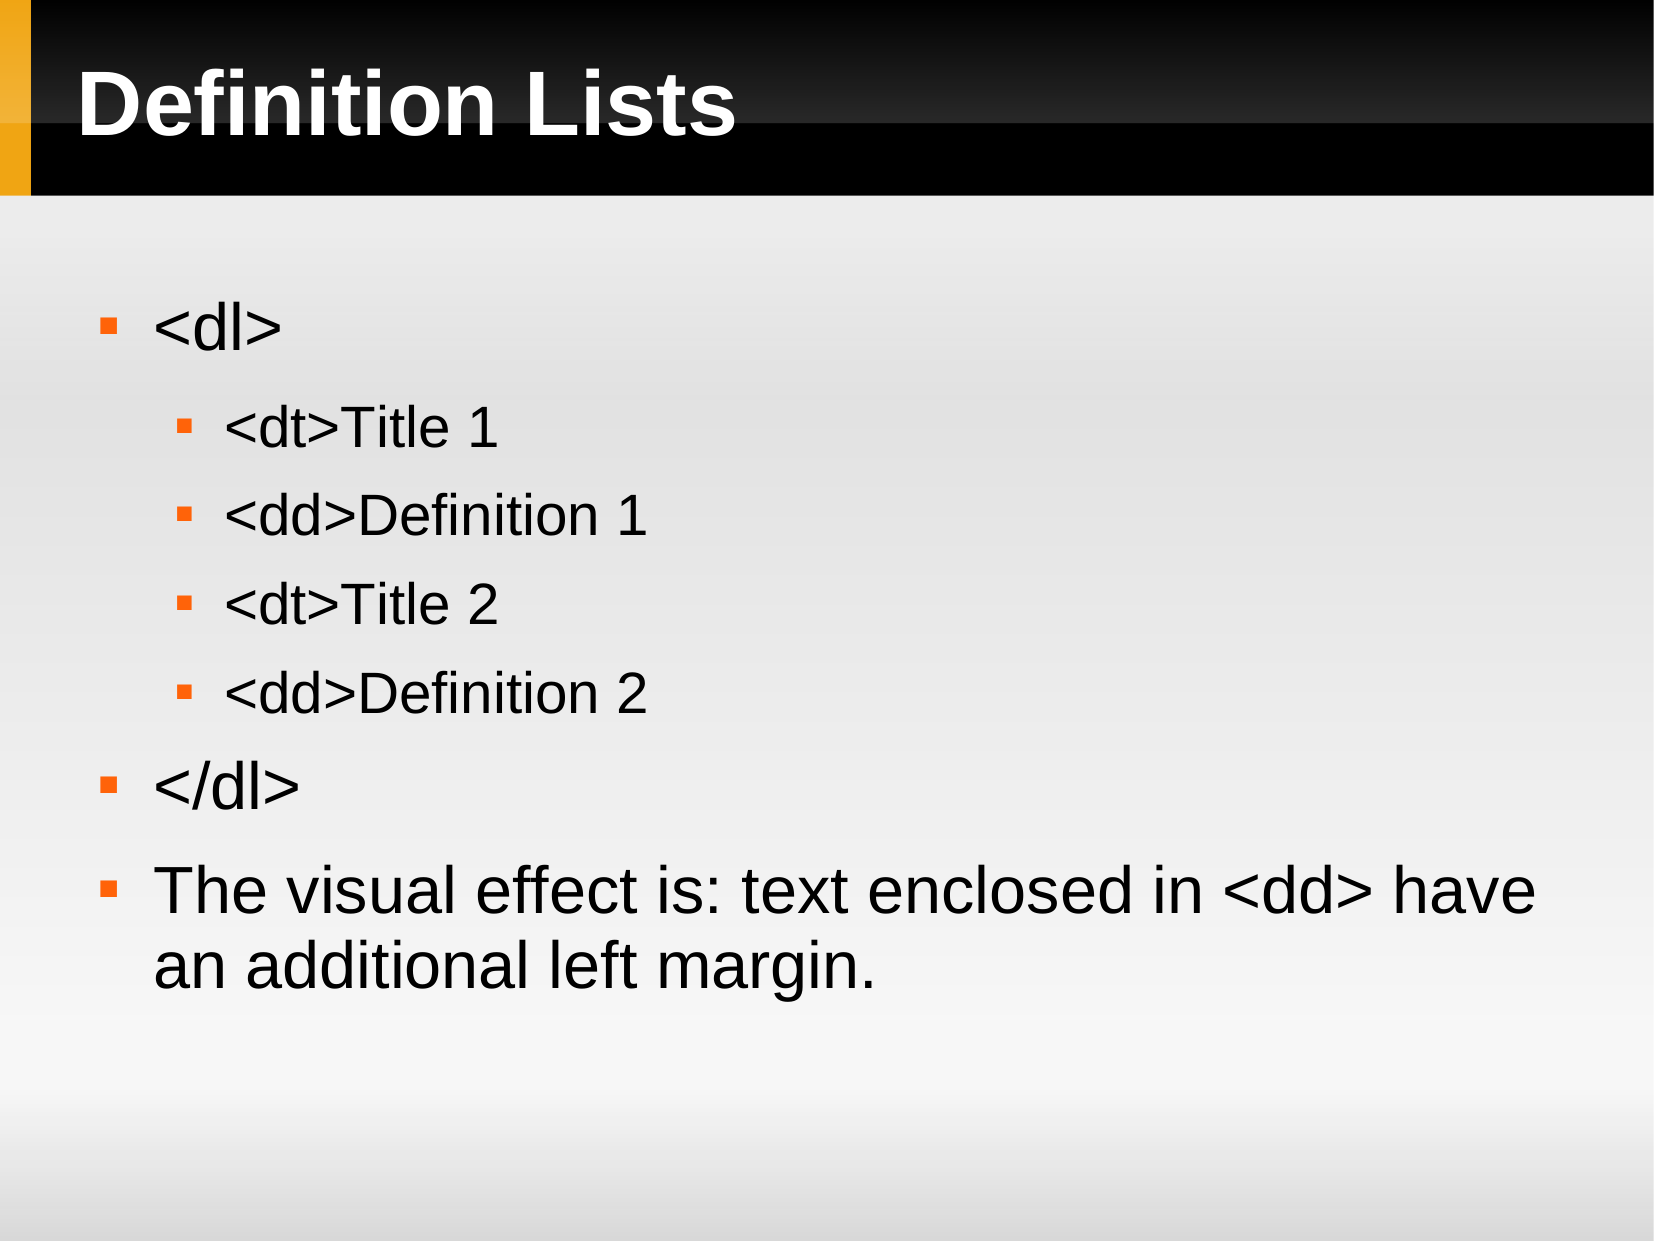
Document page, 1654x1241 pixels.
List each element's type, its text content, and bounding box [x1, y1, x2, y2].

list <dl> <dt>Title 1 <dd>Definition 1 <dt>Title 2 <dd>Definition 2 </dl> The visual effect is: text enclosed in <dd> have an additional left margin. [82, 290, 1571, 1109]
title Definition Lists [76, 0, 1565, 208]
picture [0, 0, 1654, 1241]
